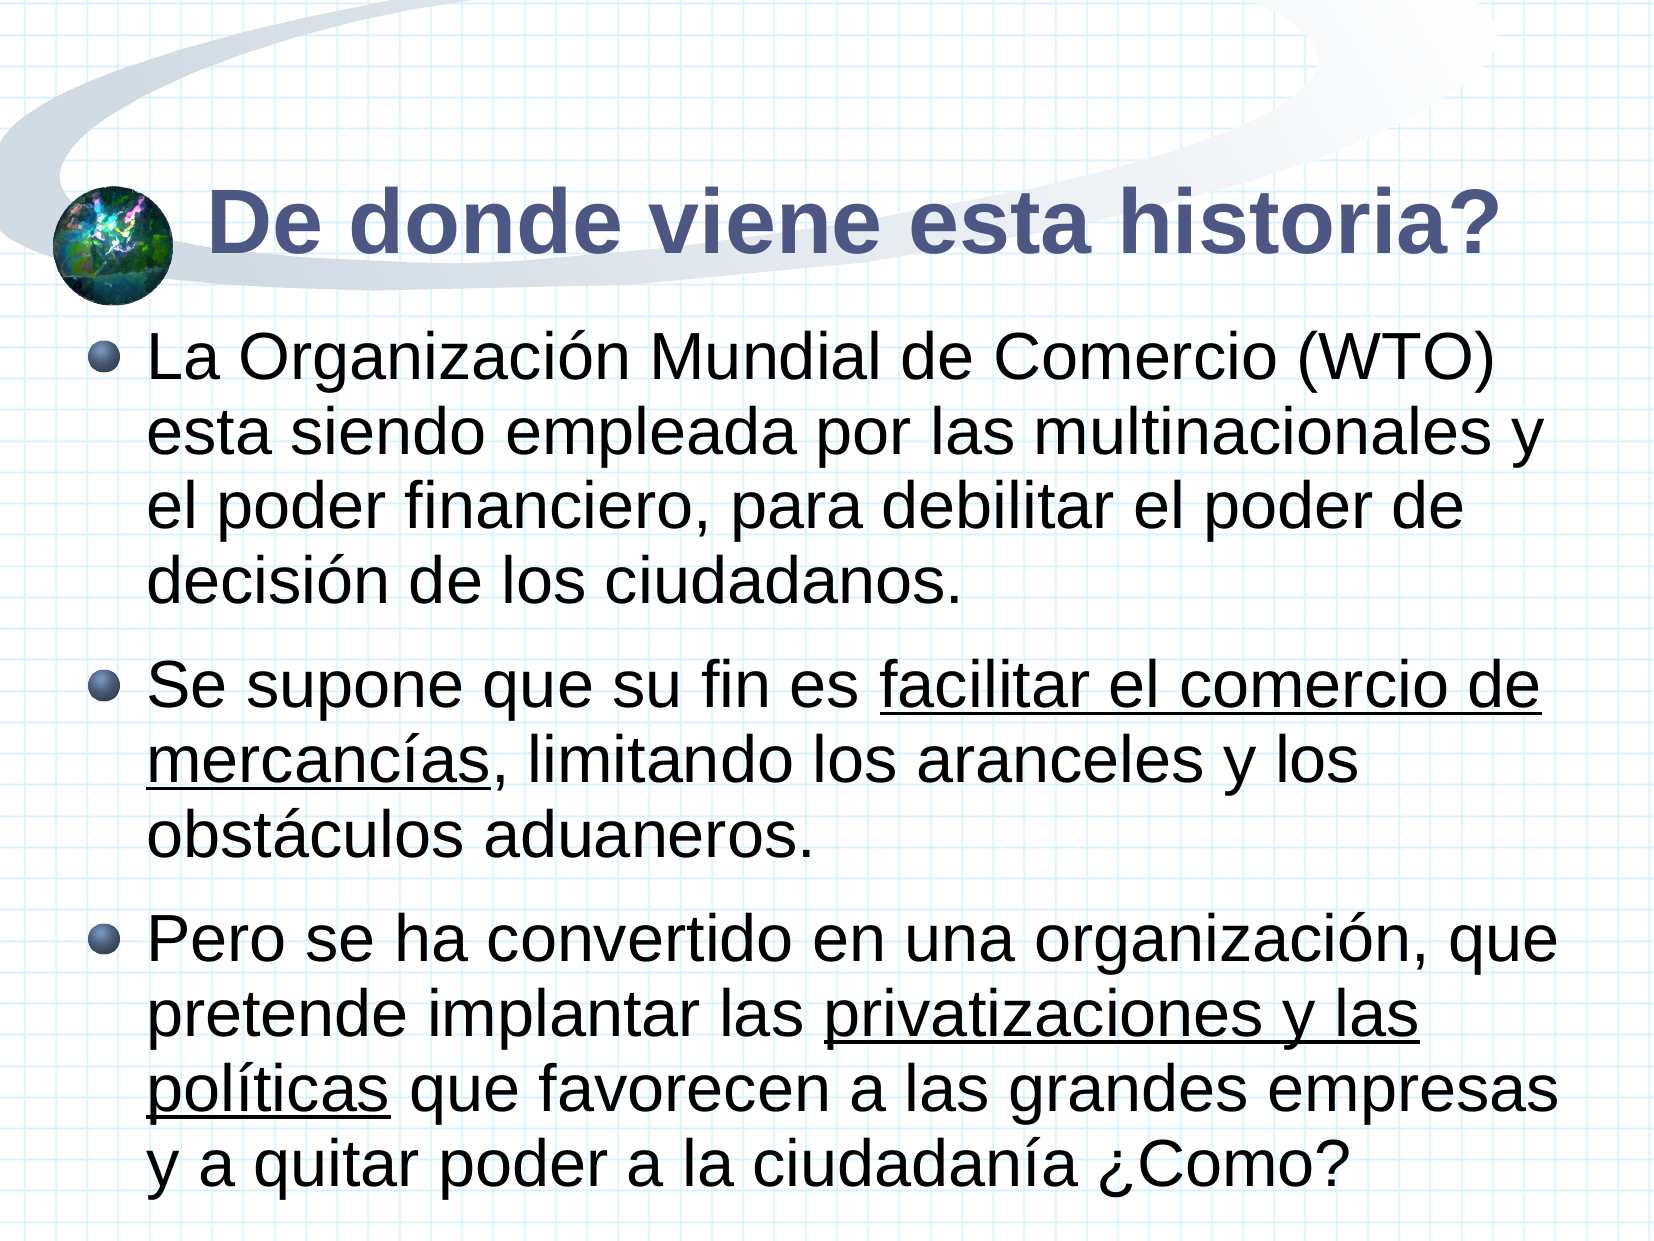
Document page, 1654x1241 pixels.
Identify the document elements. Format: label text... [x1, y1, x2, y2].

picture [0, 0, 1654, 1241]
picture [0, 0, 385, 140]
list La Organización Mundial de Comercio (WTO) esta siendo empleada por las multinacionales y el poder financiero, para debilitar el poder de decisión de los ciudadanos. Se supone que su fin es facilitar el comercio de mercancías, limitando los aranceles y los obstáculos aduaneros. Pero se ha convertido en una organización, que pretende implantar las privatizaciones y las políticas que favorecen a las grandes empresas y a quitar poder a la ciudadanía ¿Como? [75, 318, 1576, 1201]
title De donde viene esta historia? [205, 170, 1576, 274]
